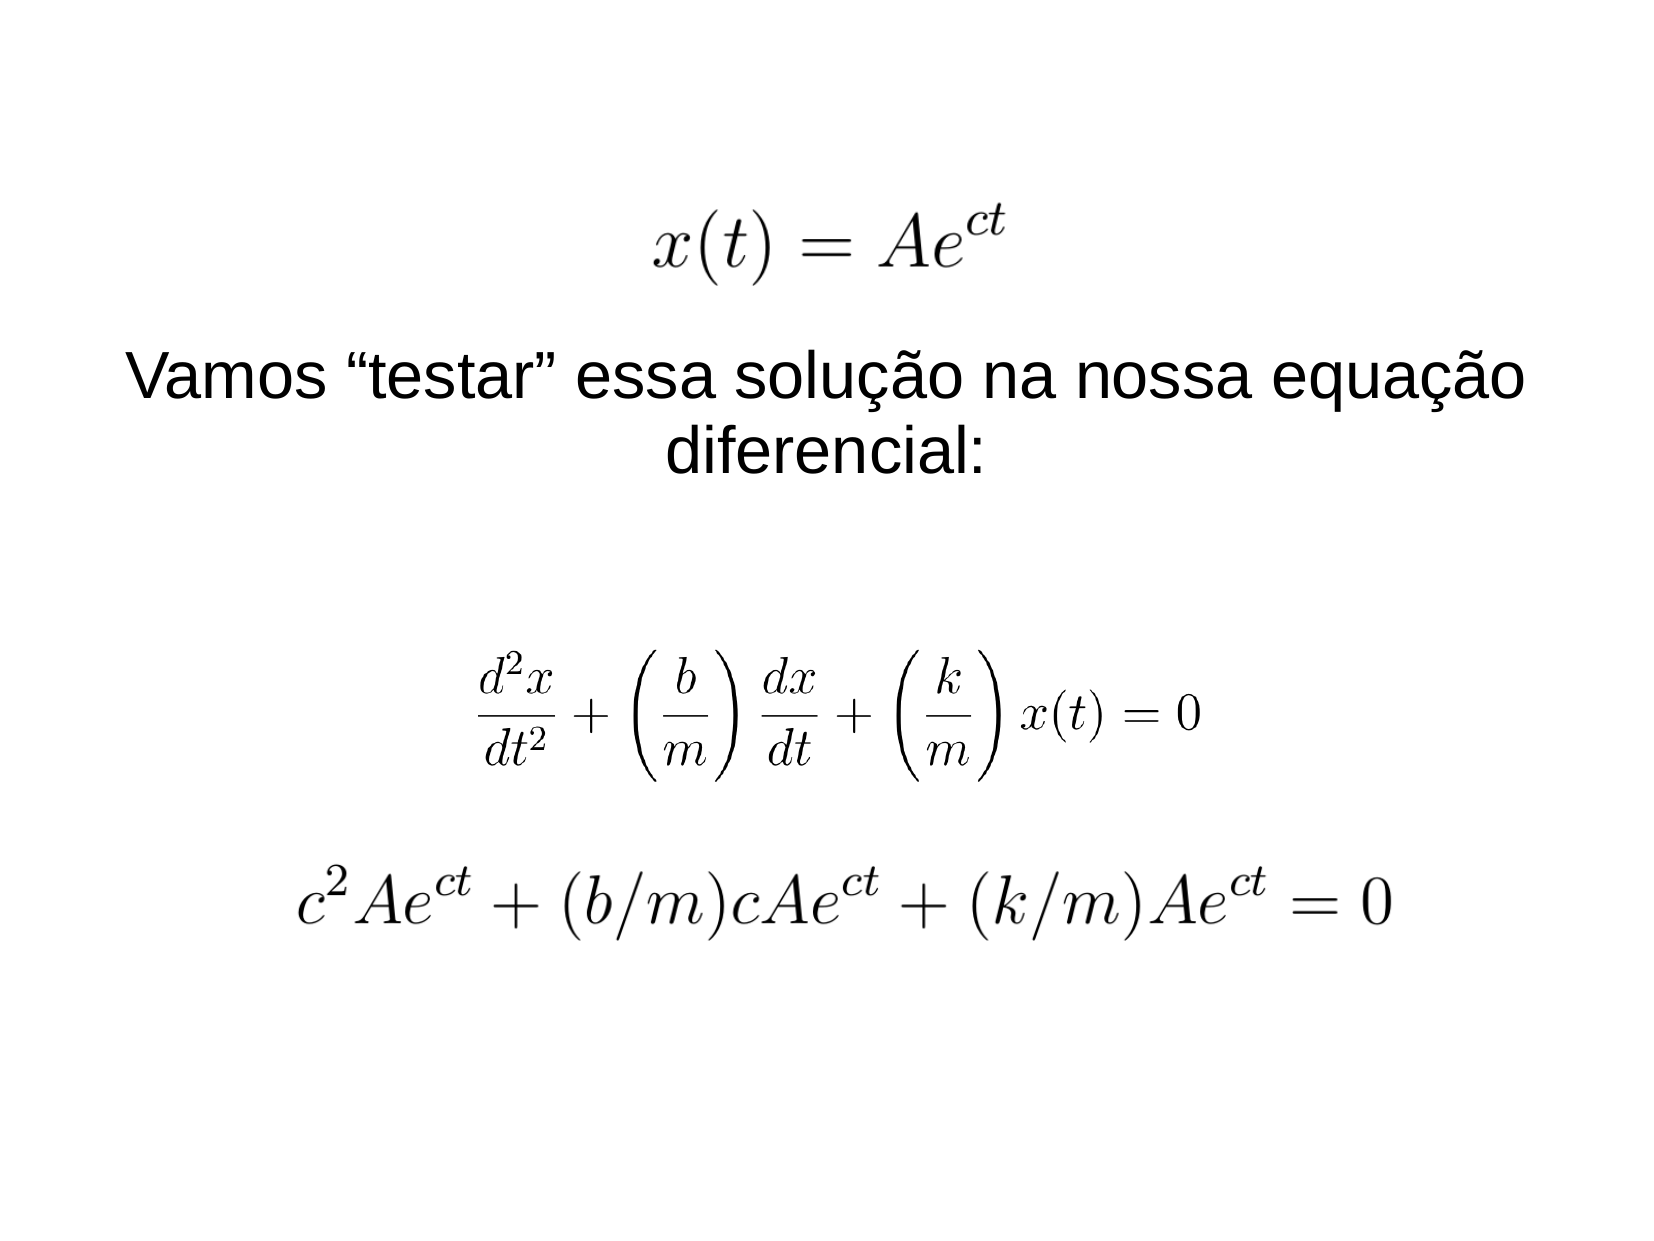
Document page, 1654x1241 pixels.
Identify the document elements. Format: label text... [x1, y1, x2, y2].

picture [271, 814, 1418, 969]
picture [620, 182, 1035, 302]
subtitle Vamos “testar” essa solução na nossa equação diferencial: [82, 8, 1571, 969]
picture [450, 619, 1219, 798]
